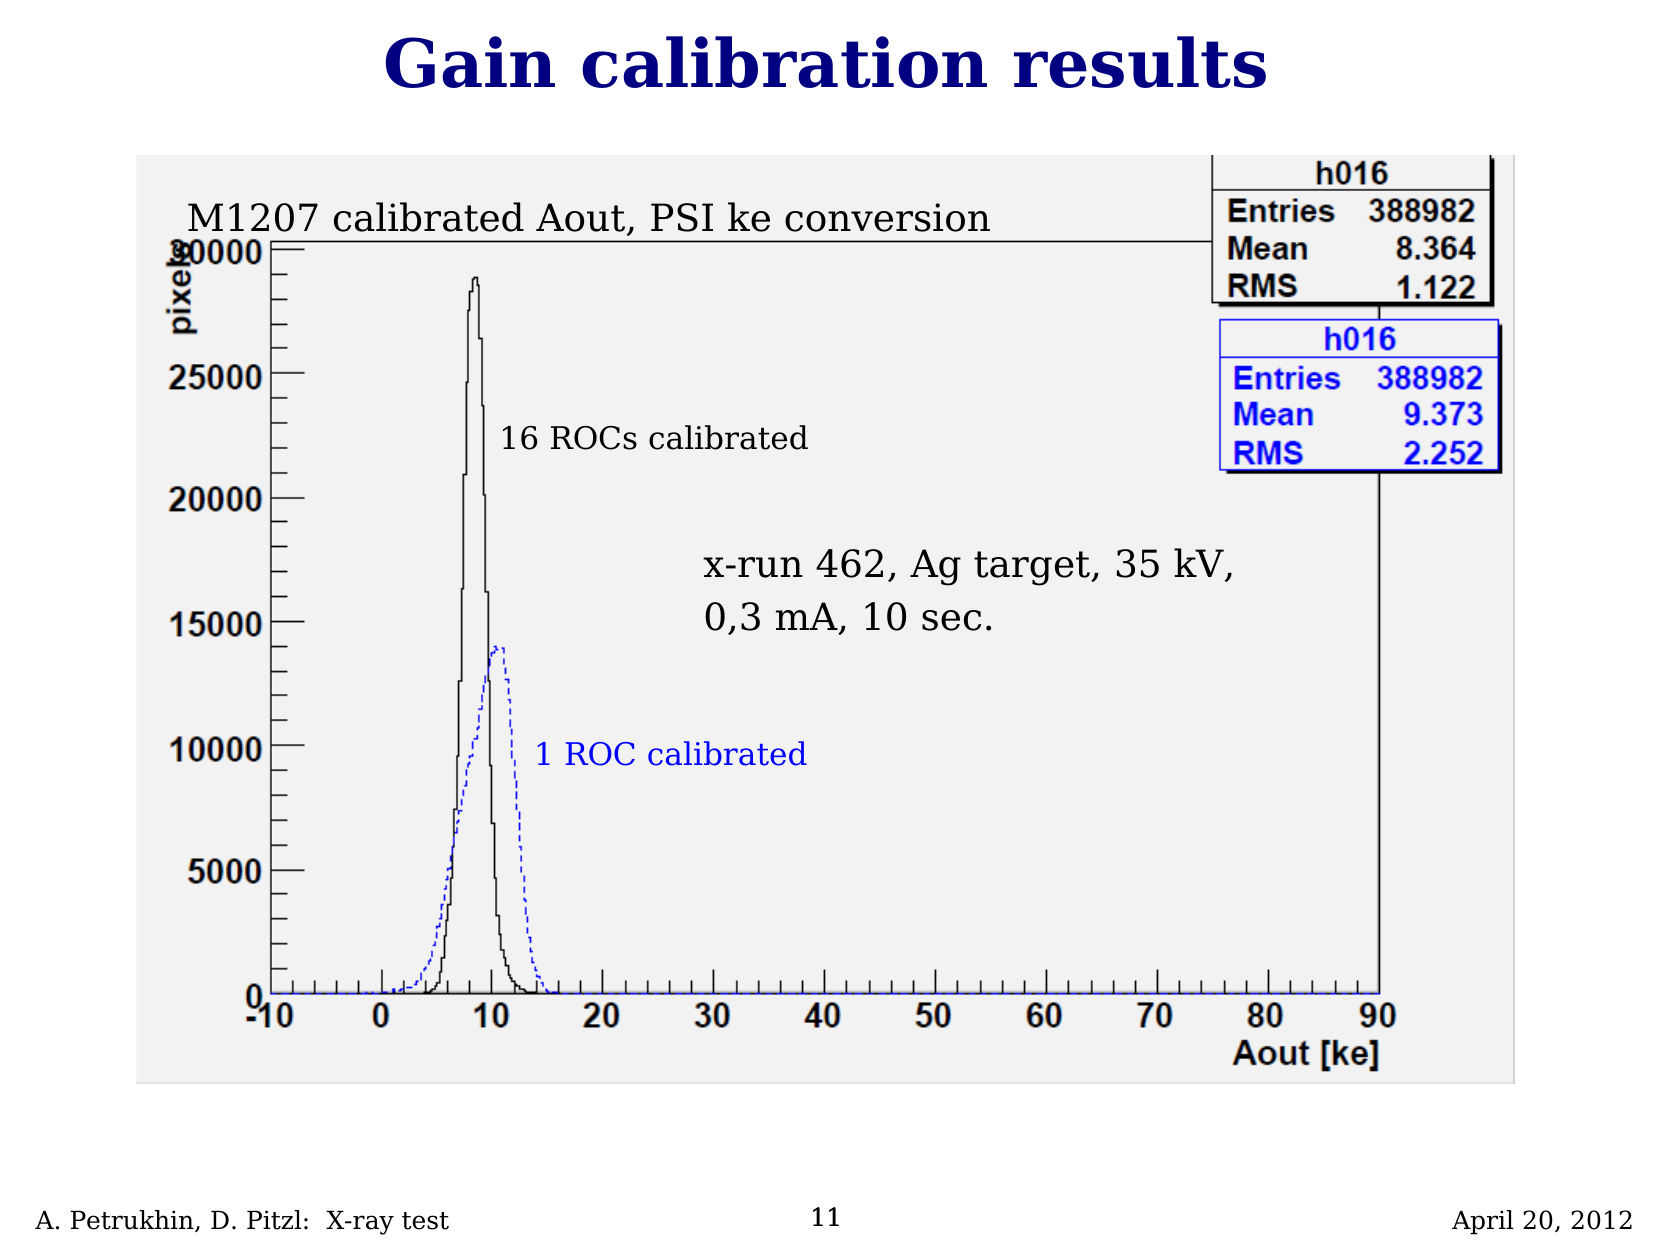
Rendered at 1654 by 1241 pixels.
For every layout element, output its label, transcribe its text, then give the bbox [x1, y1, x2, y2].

text_box M1207 calibrated Aout, PSI ke conversion [186, 187, 992, 232]
text_box x-run 462, Ag target, 35 kV, 0,3 mA, 10 sec. [703, 532, 1236, 630]
text_box <number> [756, 1197, 897, 1230]
title Gain calibration results [82, 24, 1571, 104]
picture [136, 155, 1515, 1084]
text_box 16 ROCs calibrated [499, 412, 810, 449]
text_box 1 ROC calibrated [534, 728, 809, 766]
